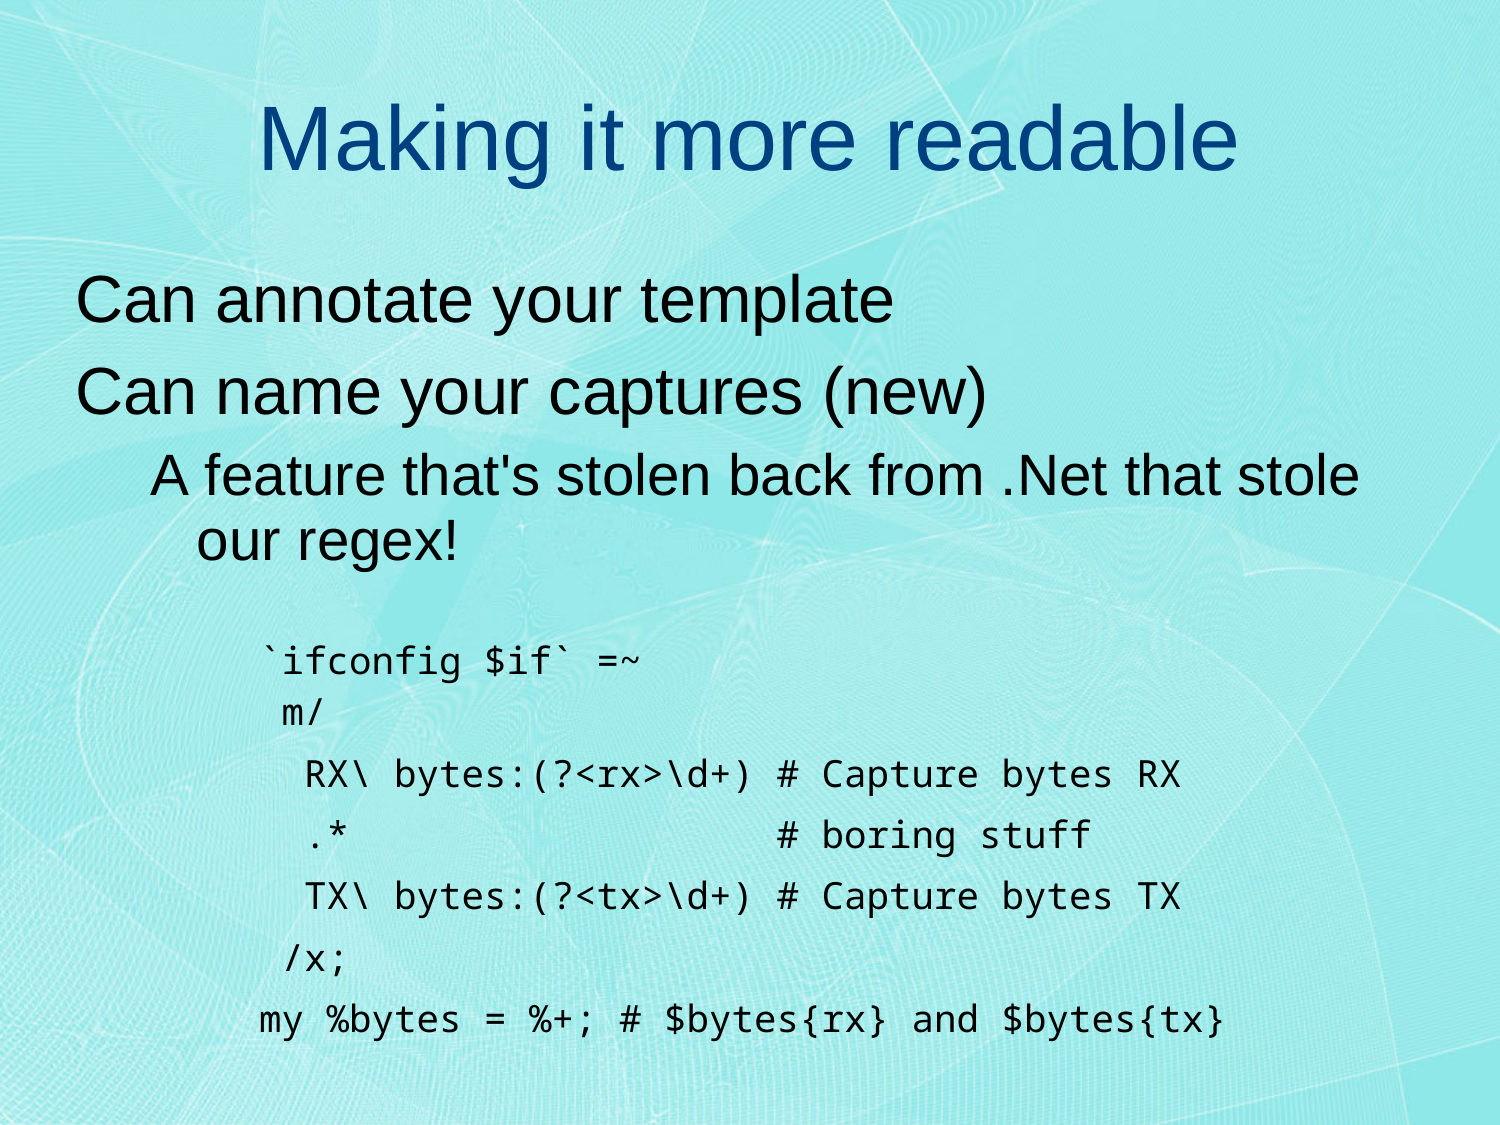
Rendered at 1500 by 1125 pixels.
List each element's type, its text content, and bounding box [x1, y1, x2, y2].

list Can annotate your template Can name your captures (new) A feature that's stolen back from .Net that stole our regex! `ifconfig $if` =~ m/ RX\ bytes:(?<rx>\d+) # Capture bytes RX .* # boring stuff TX\ bytes:(?<tx>\d+) # Capture bytes TX /x; my %bytes = %+; # $bytes{rx} and $bytes{tx} [75, 262, 1426, 936]
picture [0, 0, 1500, 1125]
title Making it more readable [75, 52, 1426, 226]
